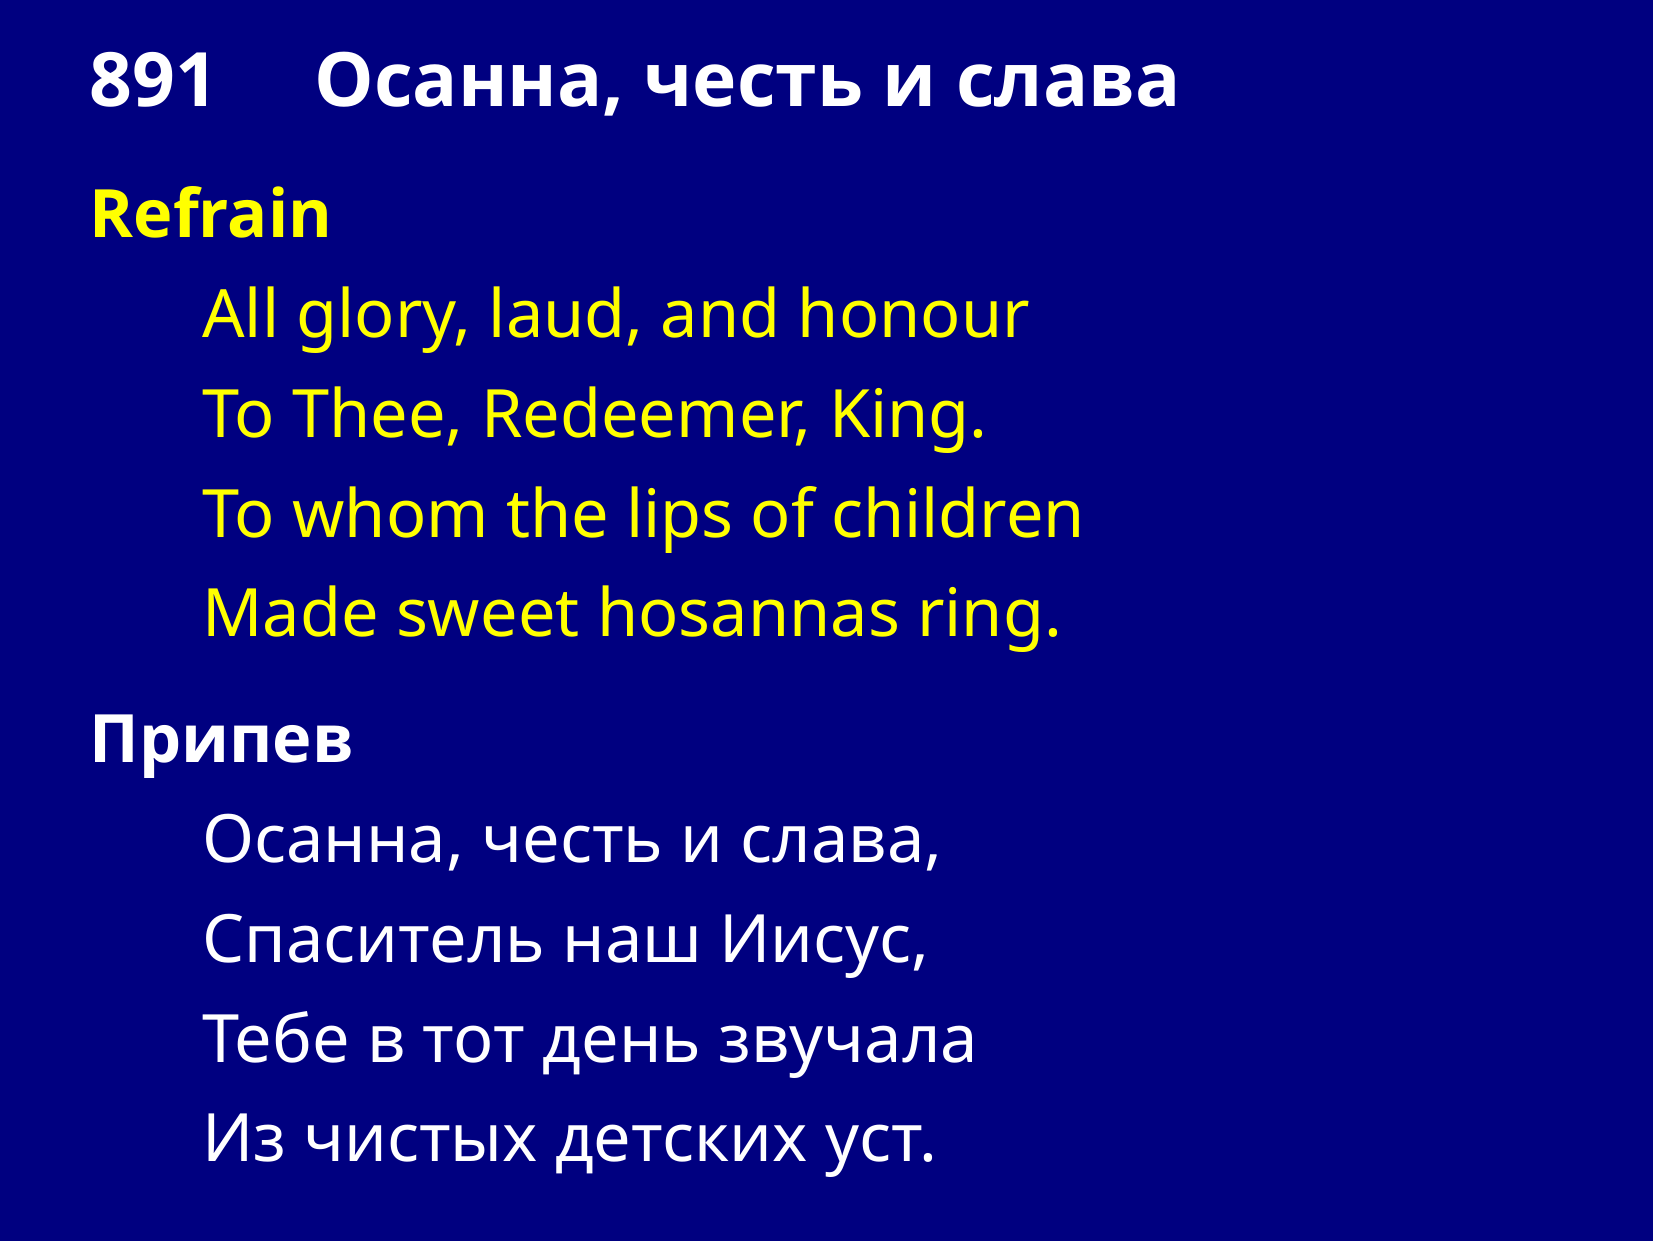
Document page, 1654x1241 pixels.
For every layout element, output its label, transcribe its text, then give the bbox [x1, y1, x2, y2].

text_box Refrain All glory, laud, and honour To Thee, Redeemer, King. To whom the lips of children Made sweet hosannas ring. [75, 150, 1576, 638]
text_box 891 Осанна, честь и слава [75, 18, 1576, 132]
text_box Припев Осанна, честь и слава, Спаситель наш Иисус, Тебе в тот день звучала Из чистых детских уст. [75, 675, 1576, 1163]
